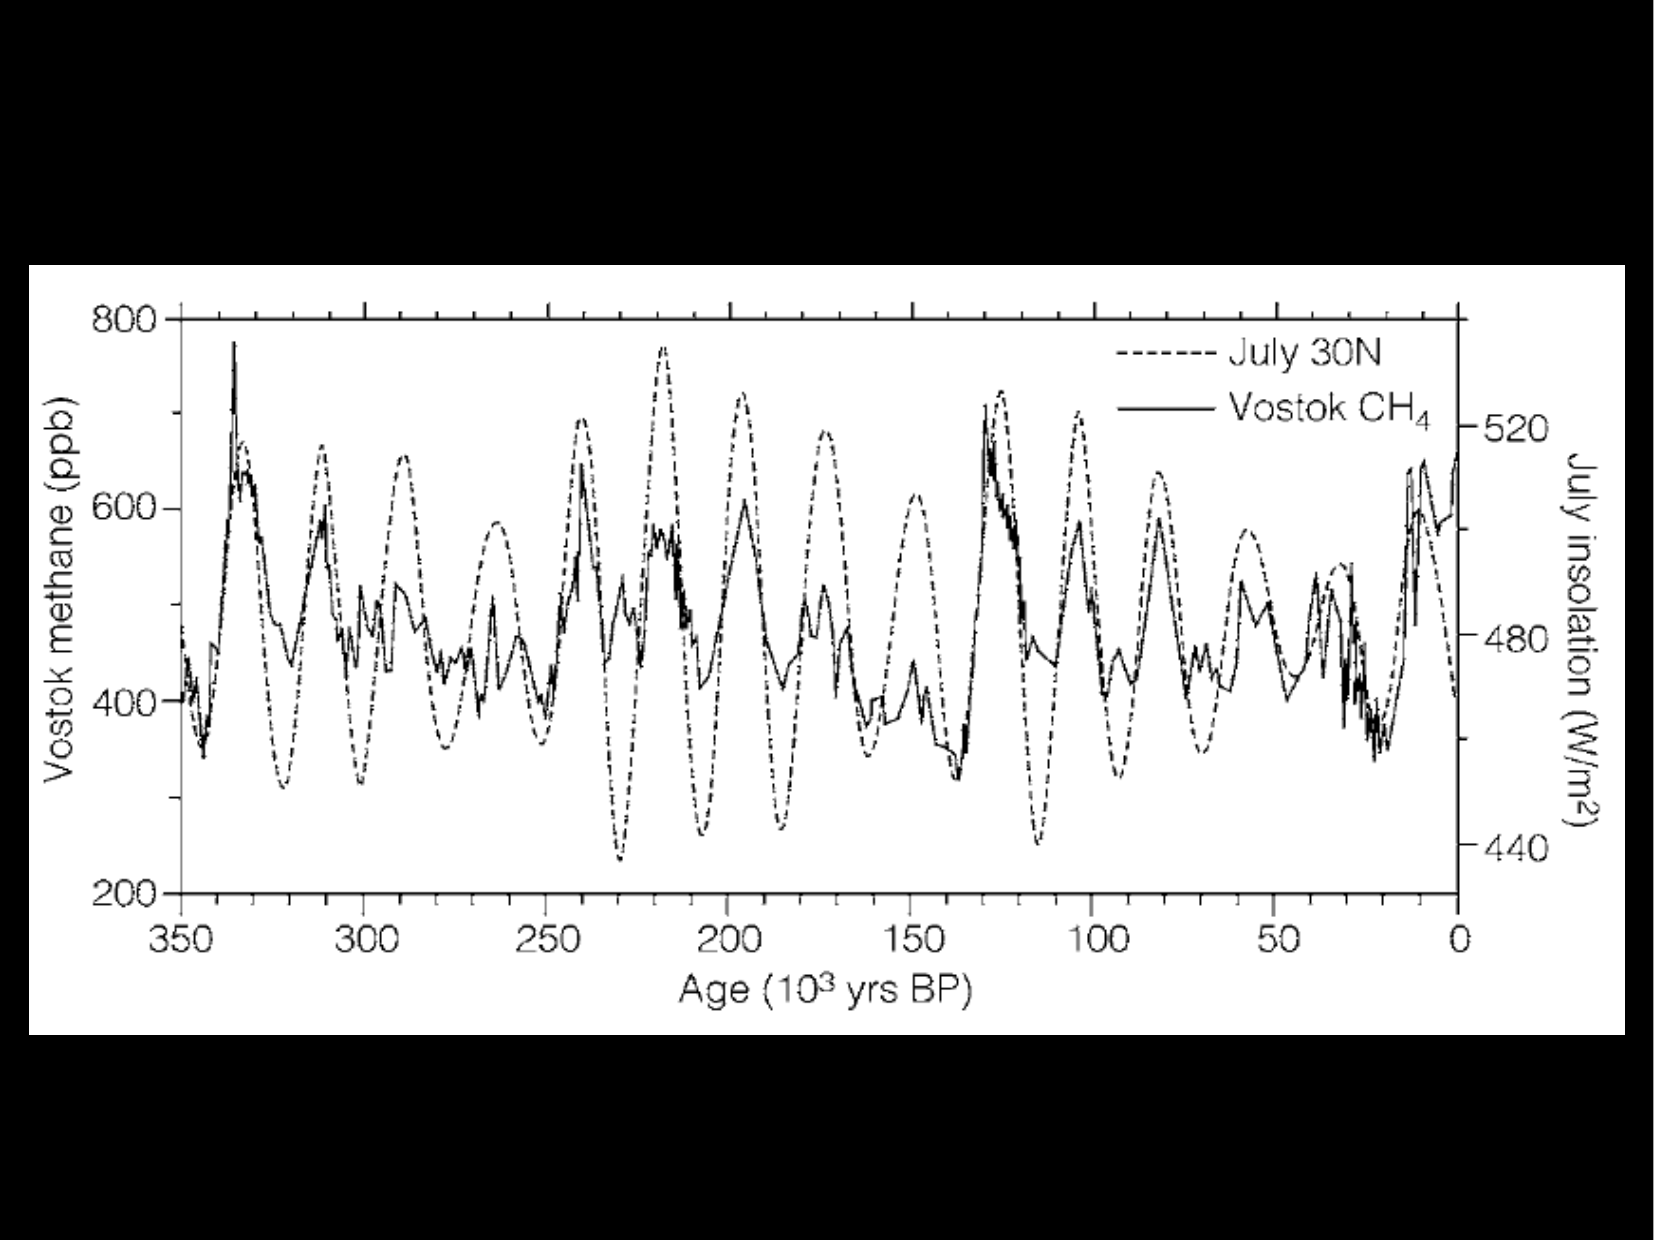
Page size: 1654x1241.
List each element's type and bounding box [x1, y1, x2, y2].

picture [29, 265, 1625, 1035]
